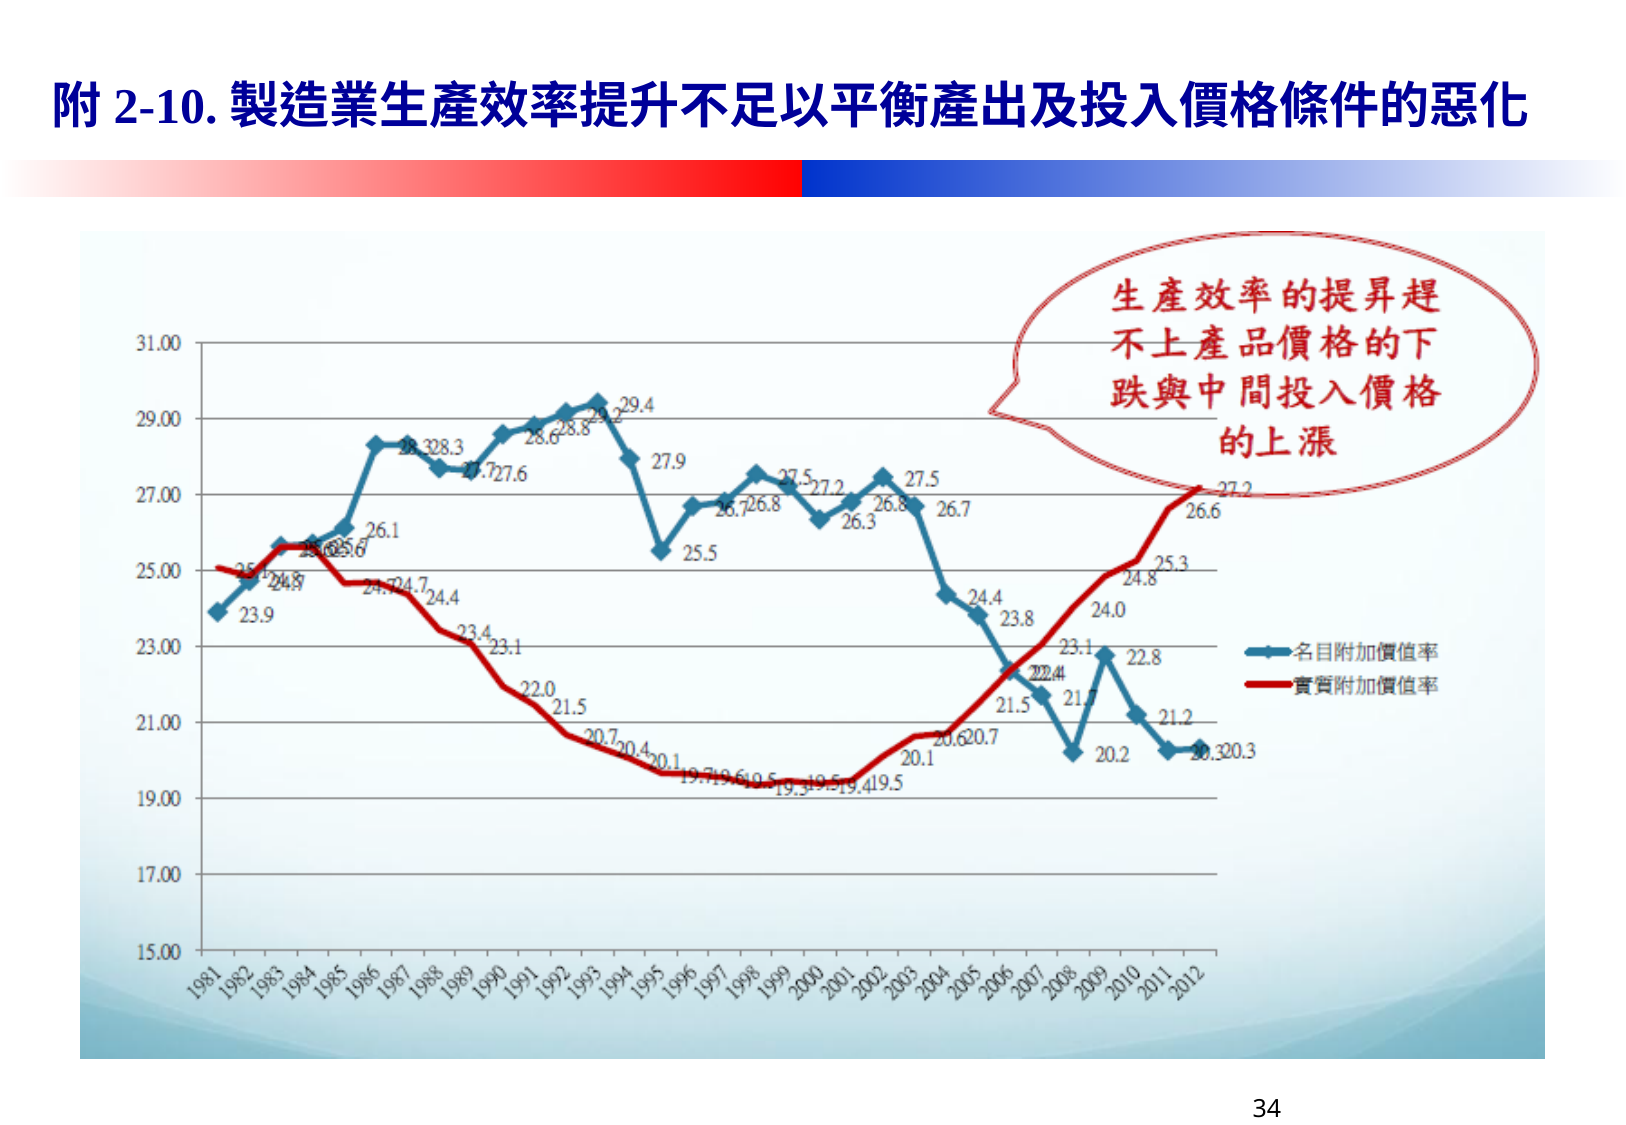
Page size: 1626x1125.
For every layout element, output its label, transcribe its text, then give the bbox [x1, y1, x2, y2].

text_box 34 [1237, 1085, 1617, 1125]
text_box 附2-10.製造業生產效率提升不足以平衡產出及投入價格條件的惡化 [35, 66, 1547, 197]
picture [80, 231, 1545, 1059]
